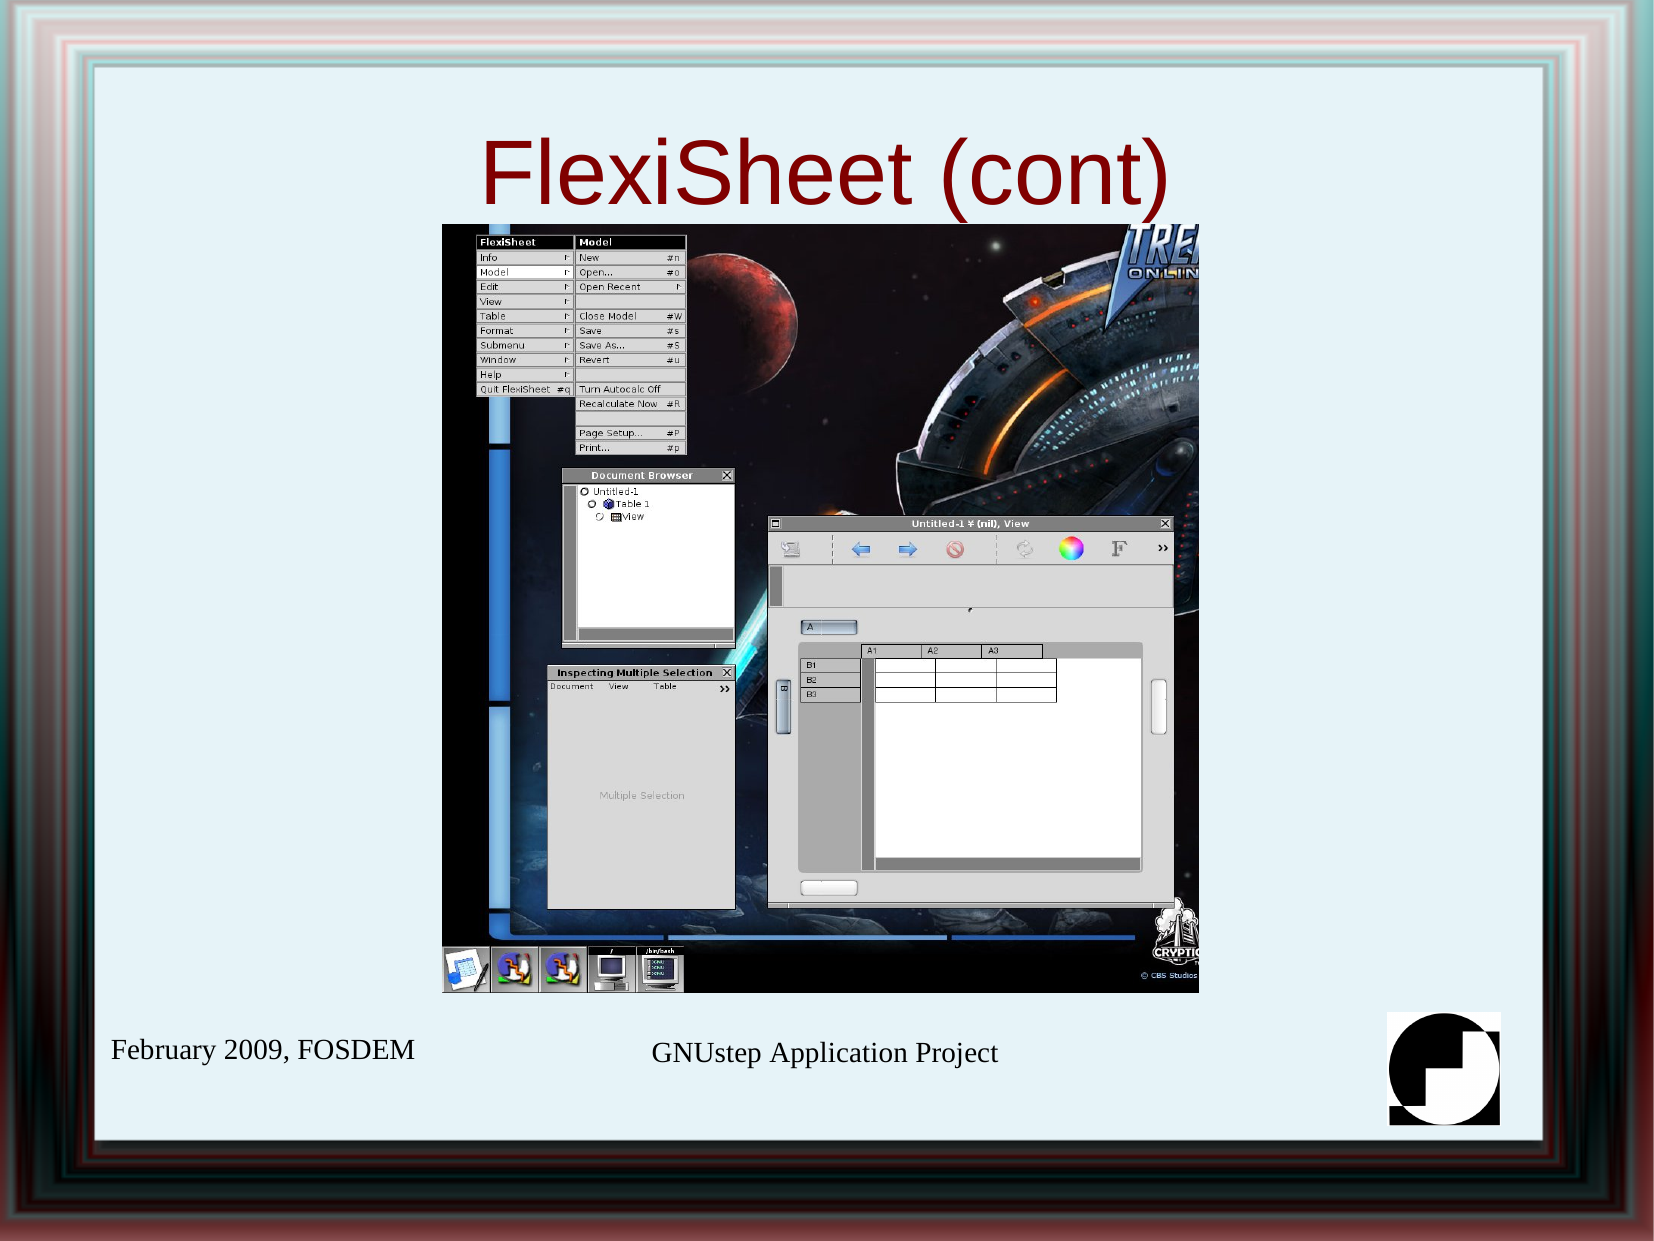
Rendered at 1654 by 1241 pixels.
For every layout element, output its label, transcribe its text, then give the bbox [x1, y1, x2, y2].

picture [0, 0, 1654, 1241]
title FlexiSheet (cont) [118, 95, 1536, 250]
